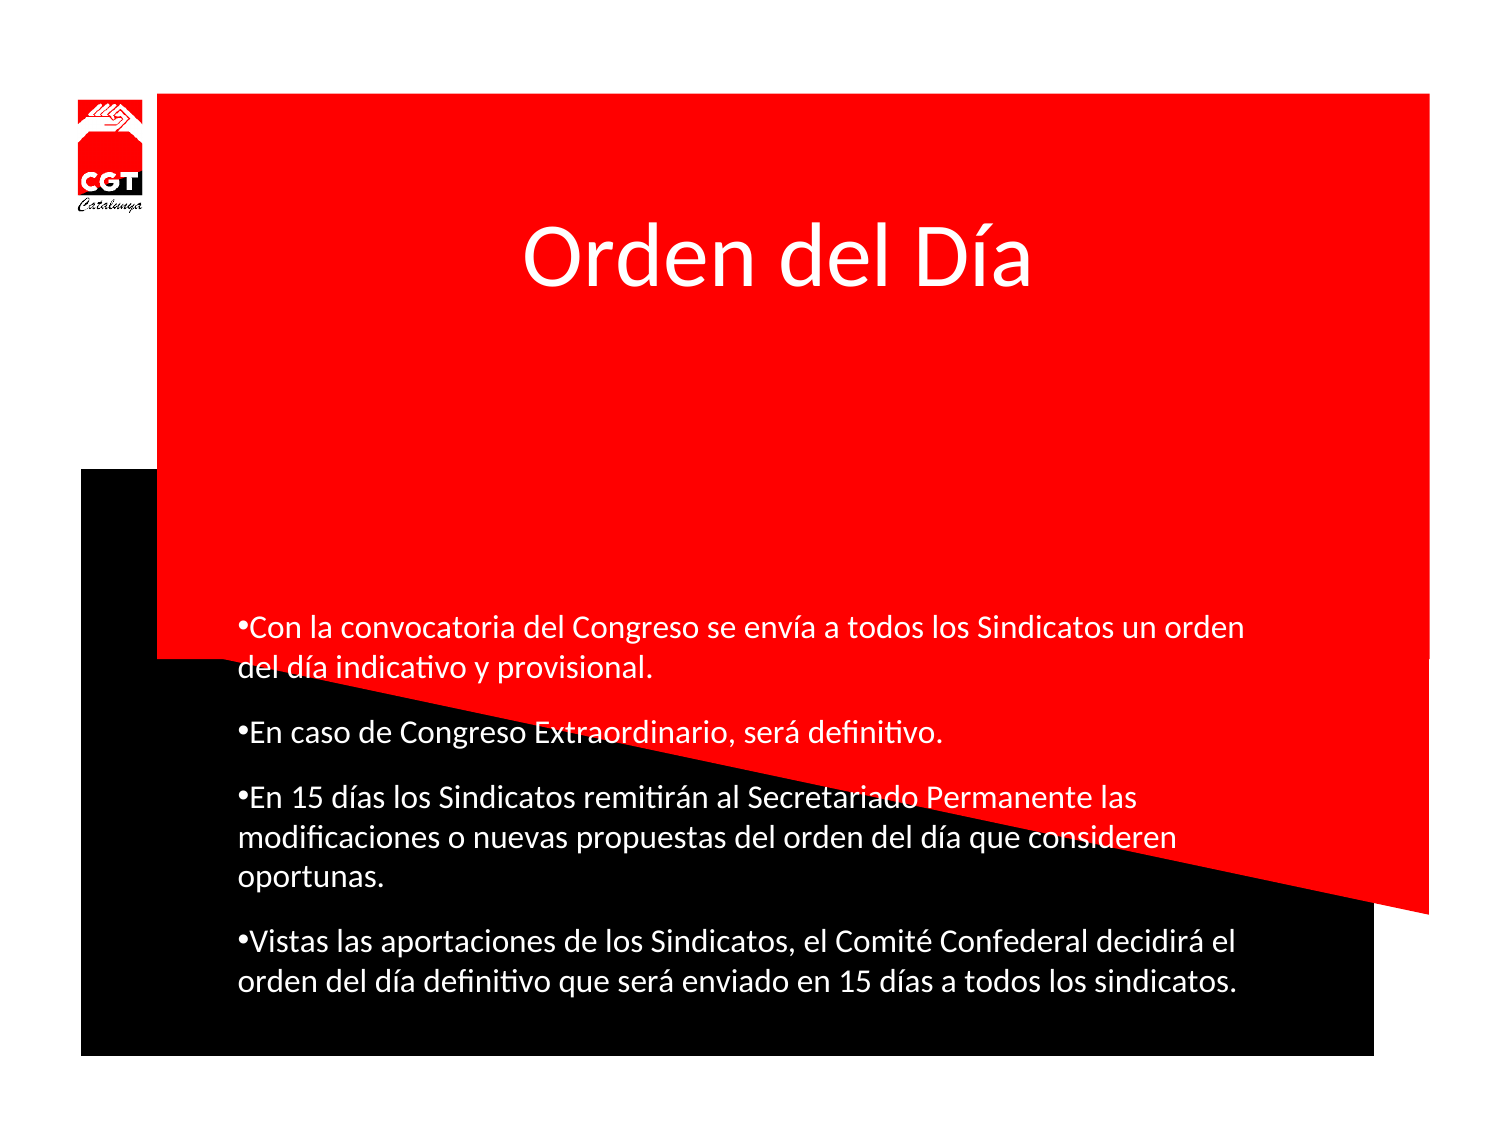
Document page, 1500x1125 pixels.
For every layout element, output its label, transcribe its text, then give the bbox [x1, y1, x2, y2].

text_box Con la convocatoria del Congreso se envía a todos los Sindicatos un orden del día indicativo y provisional. En caso de Congreso Extraordinario, será definitivo. En 15 días los Sindicatos remitirán al Secretariado Permanente las modificaciones o nuevas propuestas del orden del día que consideren oportunas. Vistas las aportaciones de los Sindicatos, el Comité Confederal decidirá el orden del día definitivo que será enviado en 15 días a todos los sindicatos. [222, 597, 1273, 1015]
title Orden del Día [152, 128, 1428, 370]
text_box [81, 93, 1430, 1055]
chart [70, 93, 153, 220]
